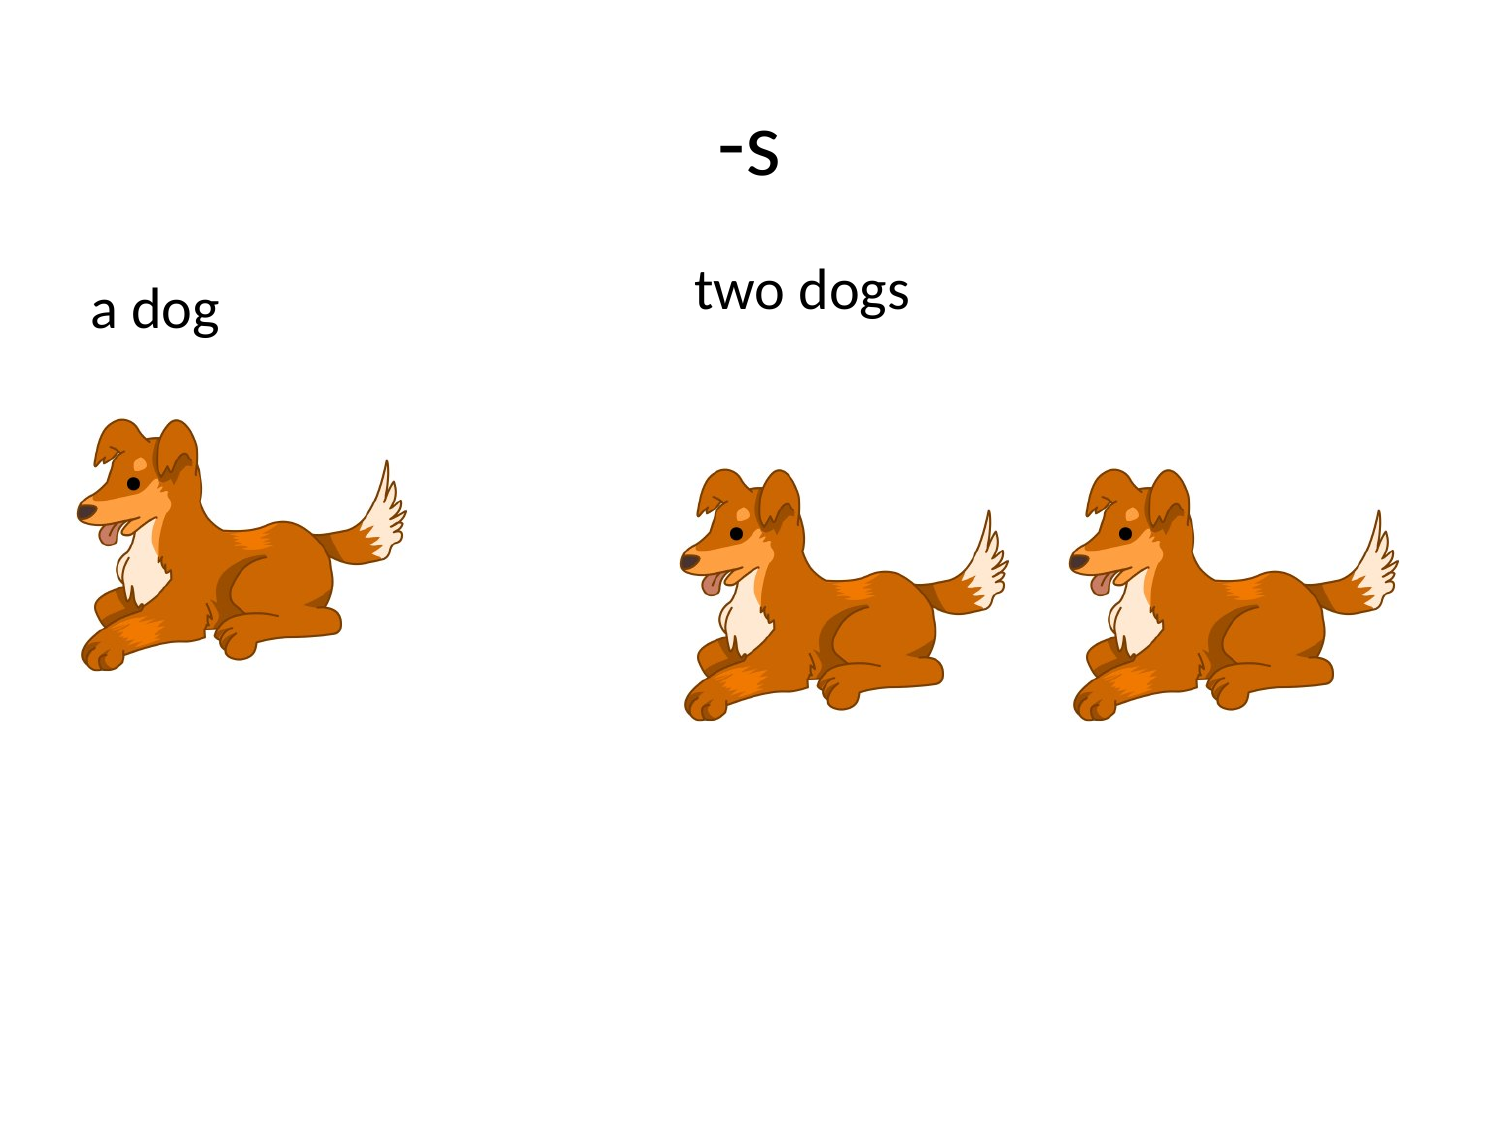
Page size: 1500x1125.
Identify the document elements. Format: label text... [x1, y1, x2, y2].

picture [679, 467, 1010, 722]
list two dogs [679, 243, 1426, 1005]
picture [76, 417, 408, 672]
picture [1068, 467, 1400, 722]
title -s [75, 45, 1426, 233]
list a dog [75, 262, 679, 1005]
